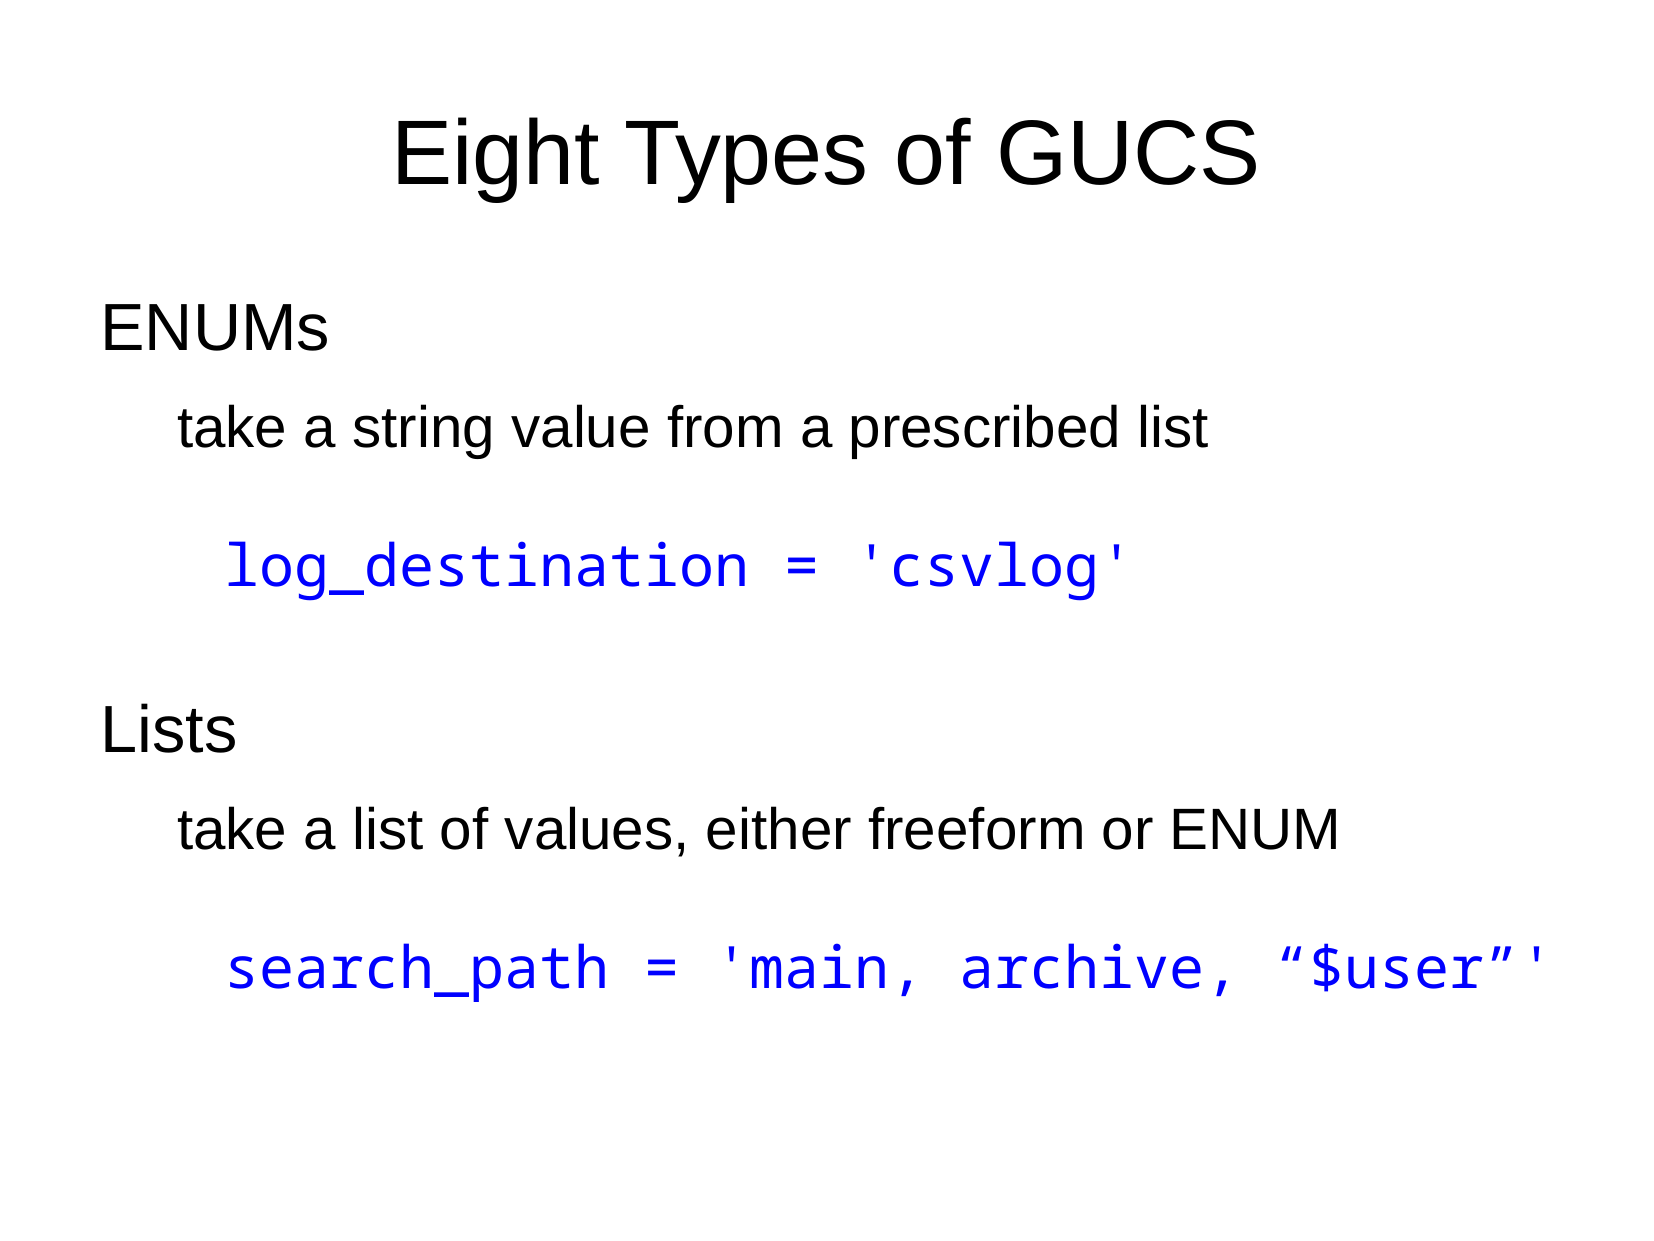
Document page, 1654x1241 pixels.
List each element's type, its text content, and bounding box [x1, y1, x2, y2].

list ENUMs take a string value from a prescribed list log_destination = 'csvlog' Lists take a list of values, either freeform or ENUM search_path = 'main, archive, “$user”' [82, 290, 1571, 1163]
title Eight Types of GUCS [82, 49, 1571, 257]
